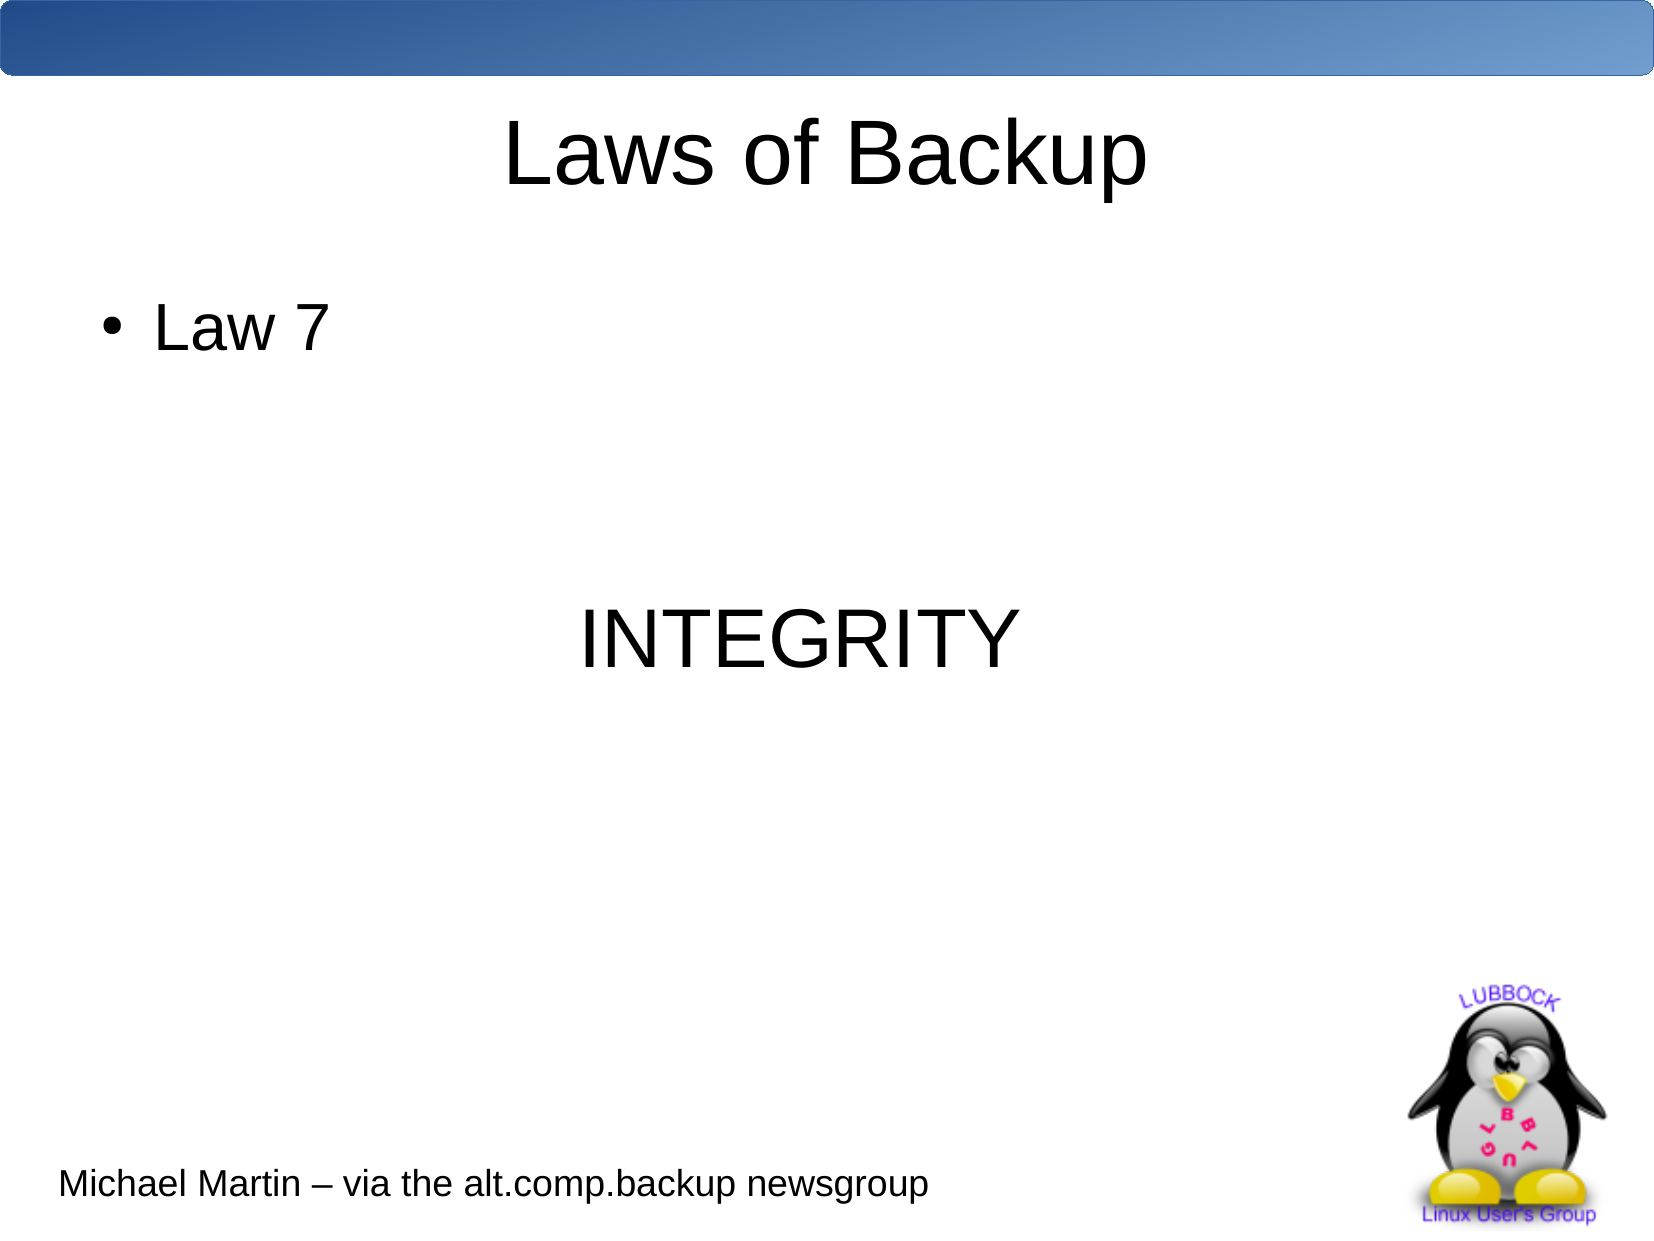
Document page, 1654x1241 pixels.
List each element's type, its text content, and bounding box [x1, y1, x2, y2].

text_box [0, 0, 1654, 76]
title Laws of Backup [82, 76, 1571, 257]
text_box Michael Martin – via the alt.comp.backup newsgroup [43, 1155, 1081, 1212]
list Law 7 INTEGRITY [82, 290, 1571, 1010]
picture [1380, 974, 1636, 1231]
